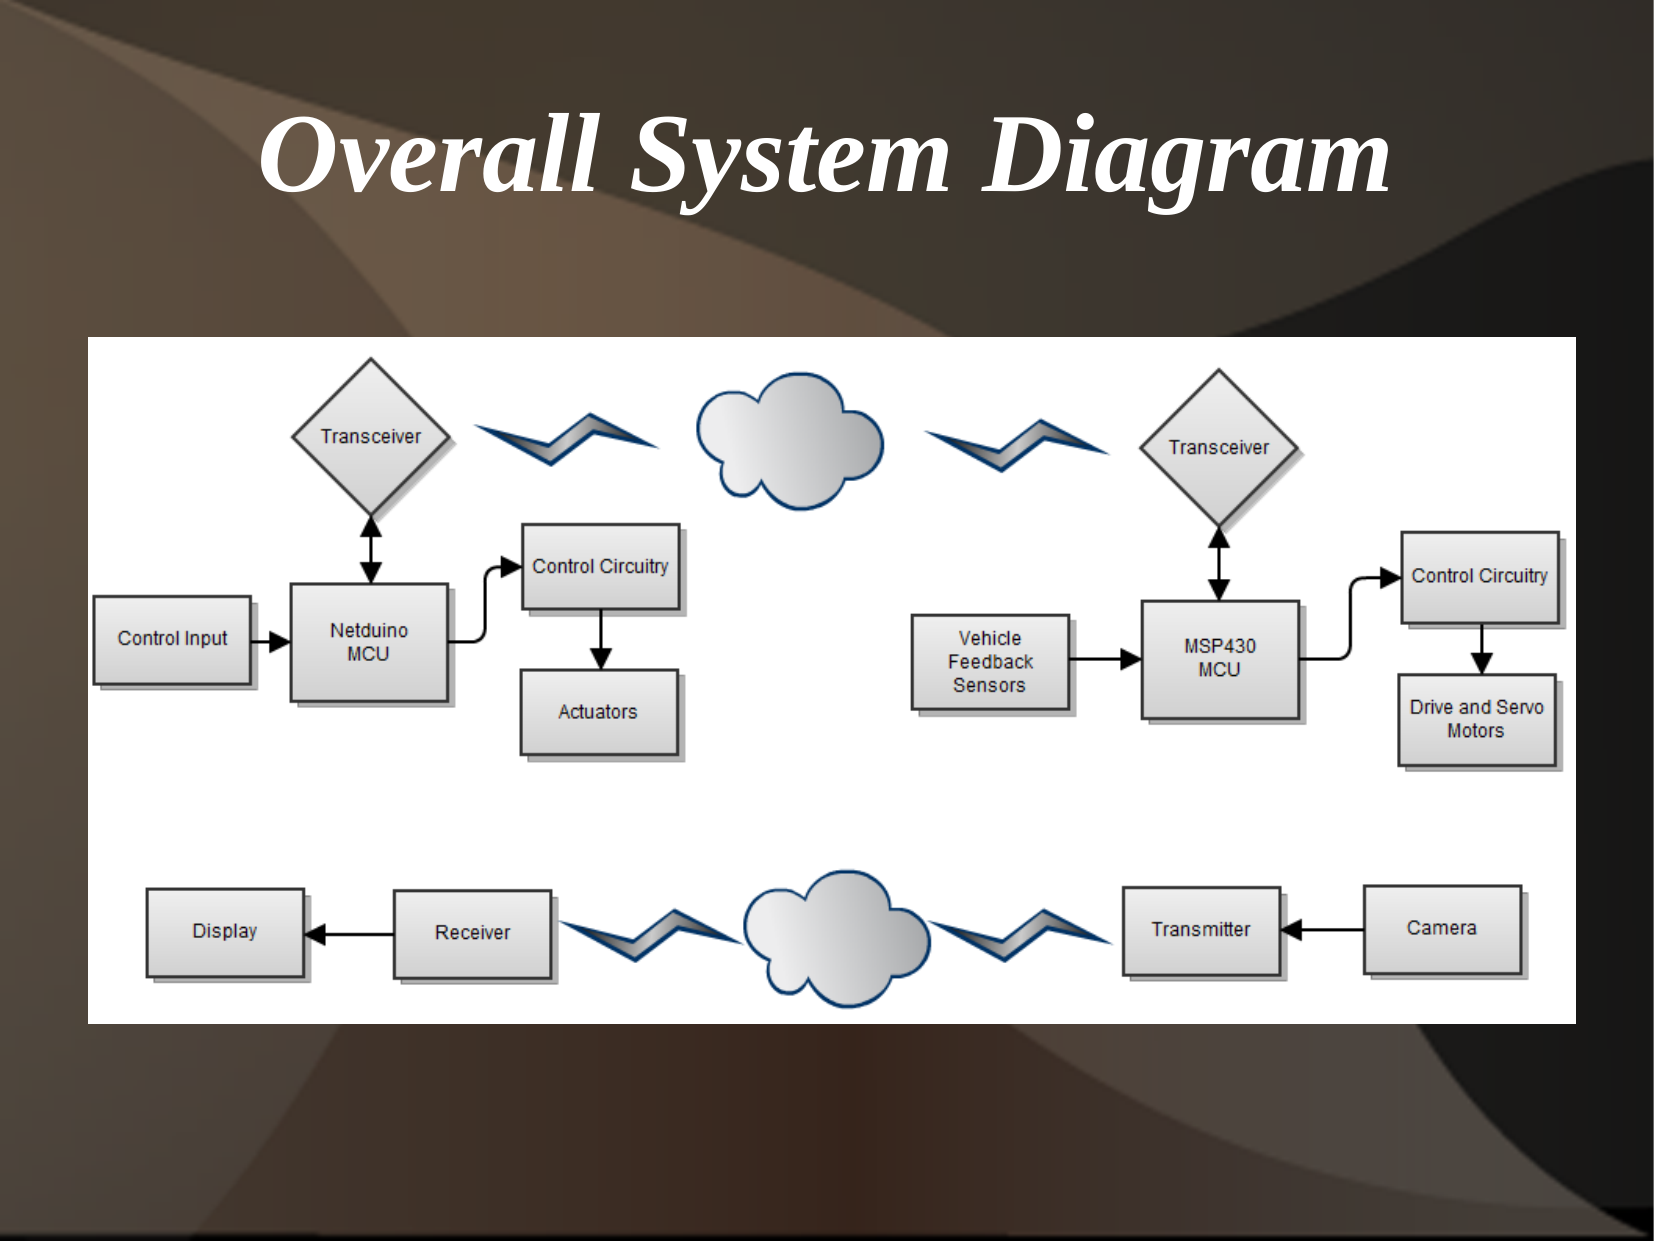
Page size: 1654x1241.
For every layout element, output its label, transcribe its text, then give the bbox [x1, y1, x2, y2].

title Overall System Diagram [82, 49, 1571, 257]
list [82, 290, 1571, 1109]
picture [0, 0, 1654, 1241]
